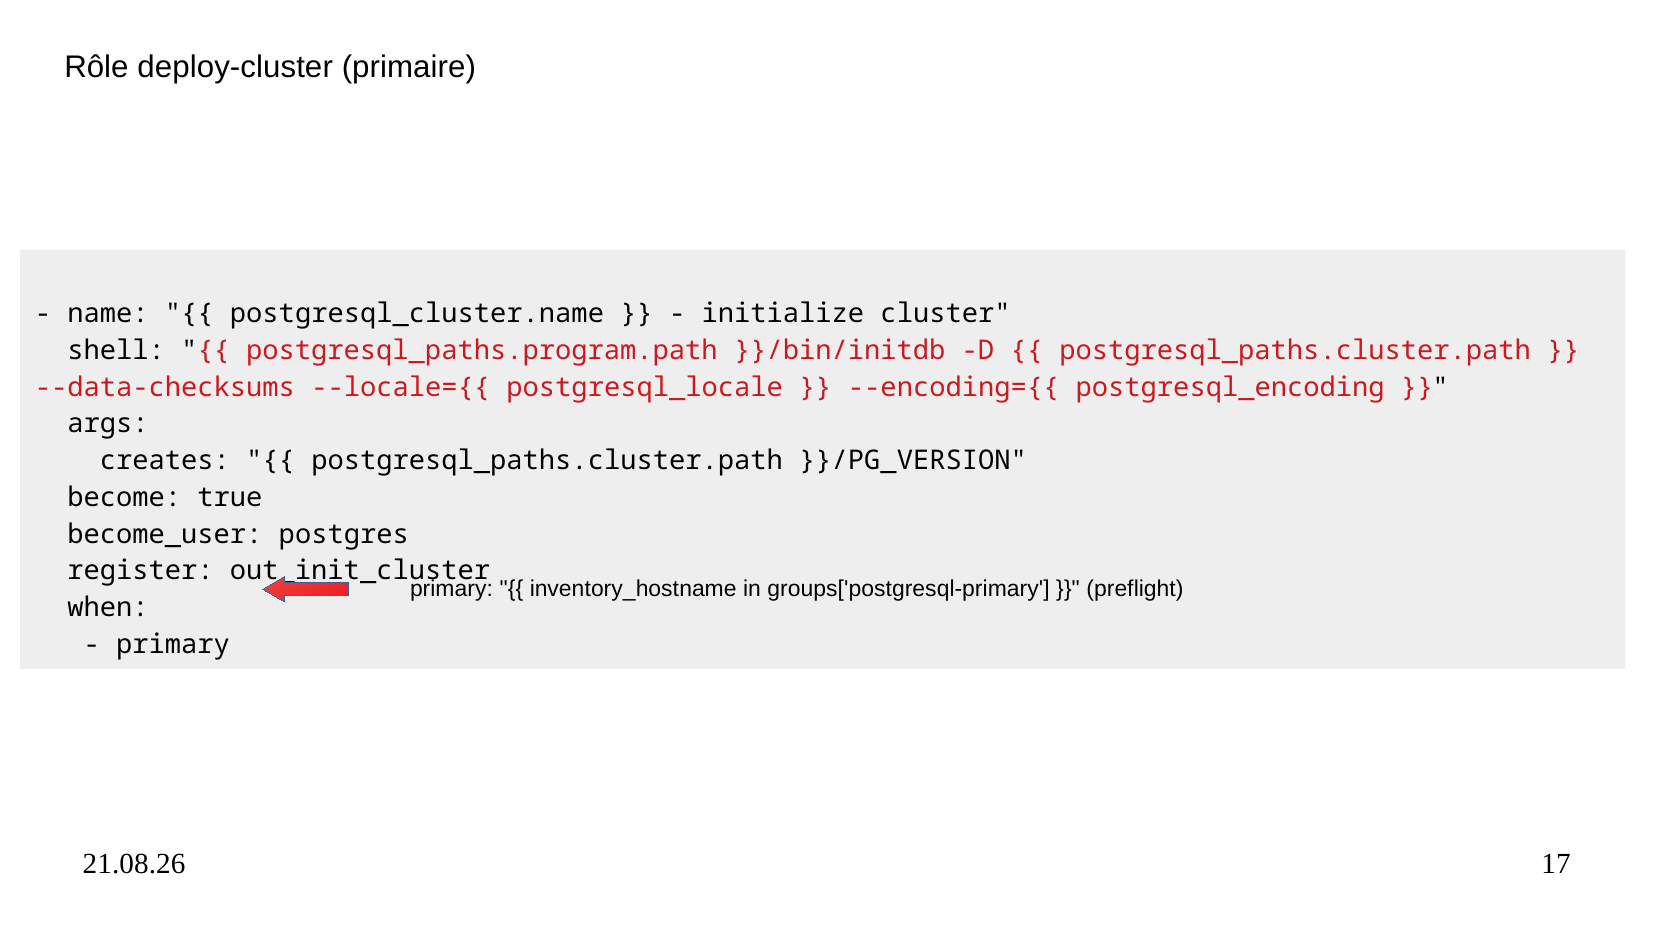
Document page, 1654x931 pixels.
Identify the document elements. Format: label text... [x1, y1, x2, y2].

text_box Rôle deploy-cluster (primaire) [64, 49, 492, 84]
text_box [262, 576, 349, 602]
text_box - name: "{{ postgresql_cluster.name }} - initialize cluster" shell: "{{ postgresql_paths.program.path }}/bin/initdb -D {{ postgresql_paths.cluster.path }} --data-checksums --locale={{ postgresql_locale }} --encoding={{ postgresql_encoding }}" args: creates: "{{ postgresql_paths.cluster.path }}/PG_VERSION" become: true become_user: postgres register: out_init_cluster when: - primary [20, 249, 1626, 649]
text_box primary: "{{ inventory_hostname in groups['postgresql-primary'] }}" (preflight) [395, 568, 1319, 635]
